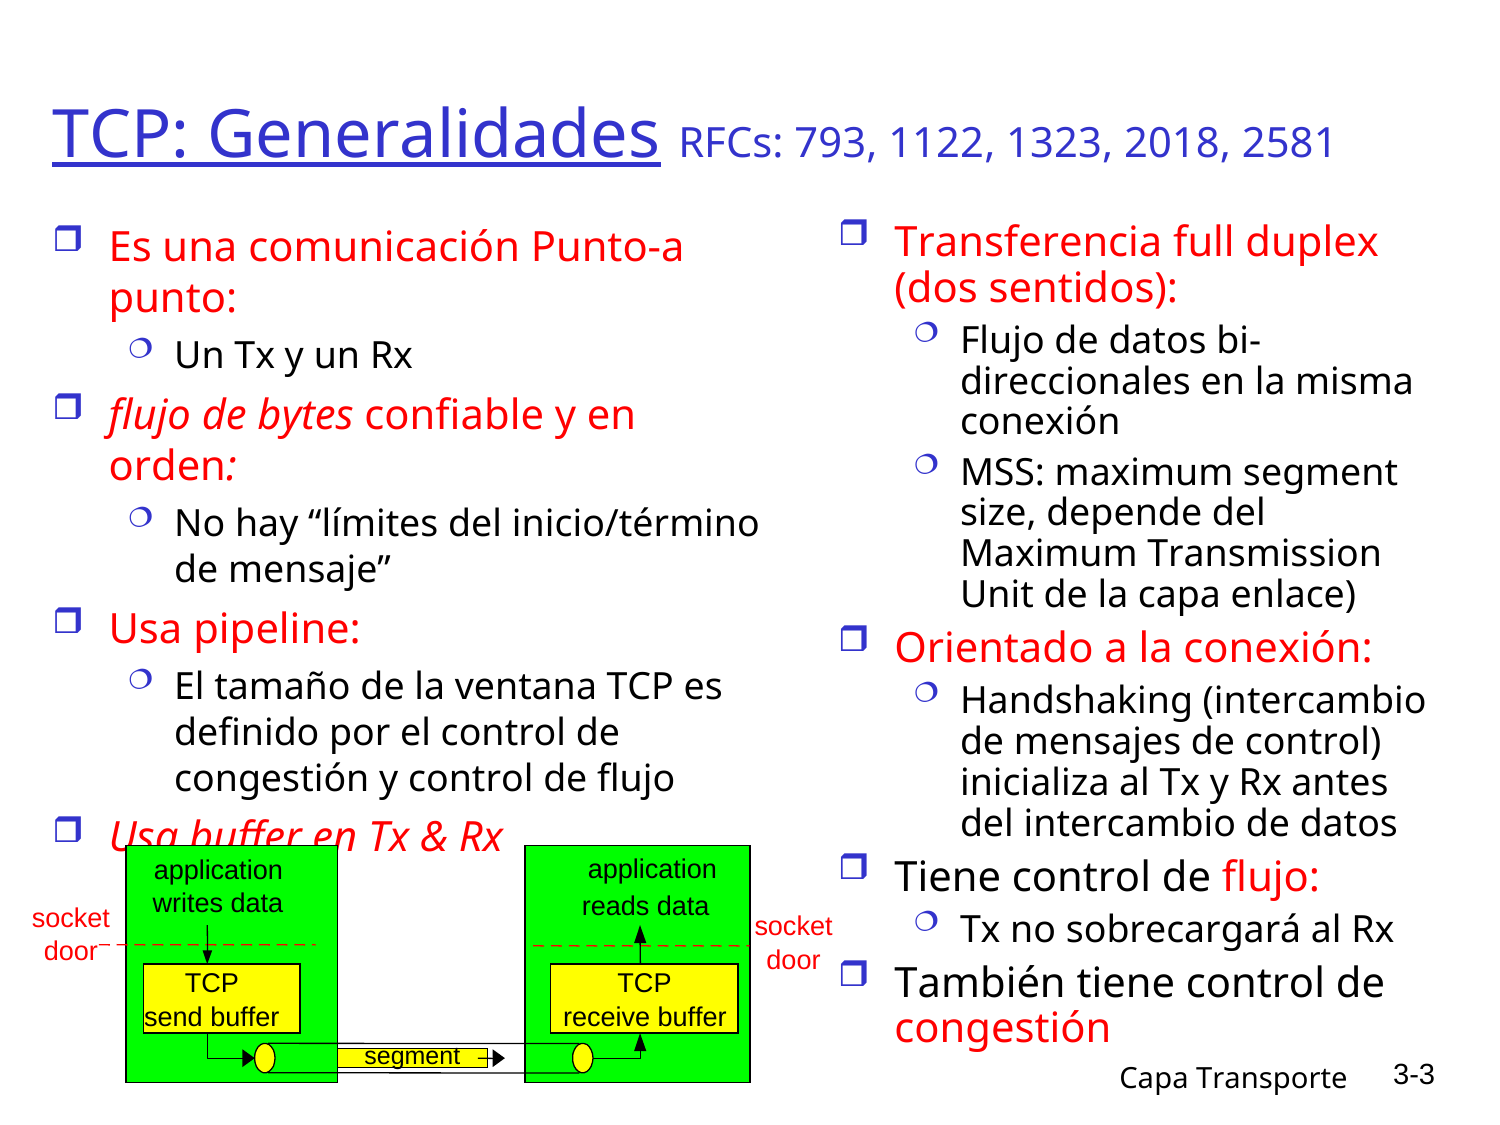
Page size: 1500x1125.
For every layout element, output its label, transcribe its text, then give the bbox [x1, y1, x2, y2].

text_box receive buffer [563, 1001, 727, 1032]
text_box reads data [581, 890, 710, 921]
text_box door [43, 935, 98, 967]
text_box [525, 845, 751, 1083]
text_box [125, 845, 364, 1083]
text_box door [766, 944, 821, 975]
list Transferencia full duplex (dos sentidos): Flujo de datos bi-direccionales en la misma conexión MSS: maximum segment size, depende del Maximum Transmission Unit de la capa enlace) Orientado a la conexión: Handshaking (intercambio de mensajes de control) inicializa al Tx y Rx antes del intercambio de datos Tiene control de flujo: Tx no sobrecargará al Rx También tiene control de congestión [823, 212, 1463, 991]
text_box application [587, 854, 717, 885]
text_box socket [754, 911, 833, 942]
text_box segment [364, 1041, 461, 1071]
list Es una comunicación Punto-a punto: Un Tx y un Rx flujo de bytes confiable y en orden: No hay “límites del inicio/término de mensaje” Usa pipeline: El tamaño de la ventana TCP es definido por el control de congestión y control de flujo Usa buffer en Tx & Rx [37, 212, 788, 872]
text_box TCP [184, 968, 239, 999]
text_box application [153, 854, 283, 886]
text_box TCP [617, 968, 672, 999]
text_box socket [31, 902, 110, 933]
title TCP: Generalidades RFCs: 793, 1122, 1323, 2018, 2581 [37, 37, 1424, 225]
text_box send buffer [144, 1001, 280, 1032]
text_box writes data [152, 888, 284, 919]
text_box [461, 1048, 488, 1068]
text_box [492, 1049, 505, 1068]
